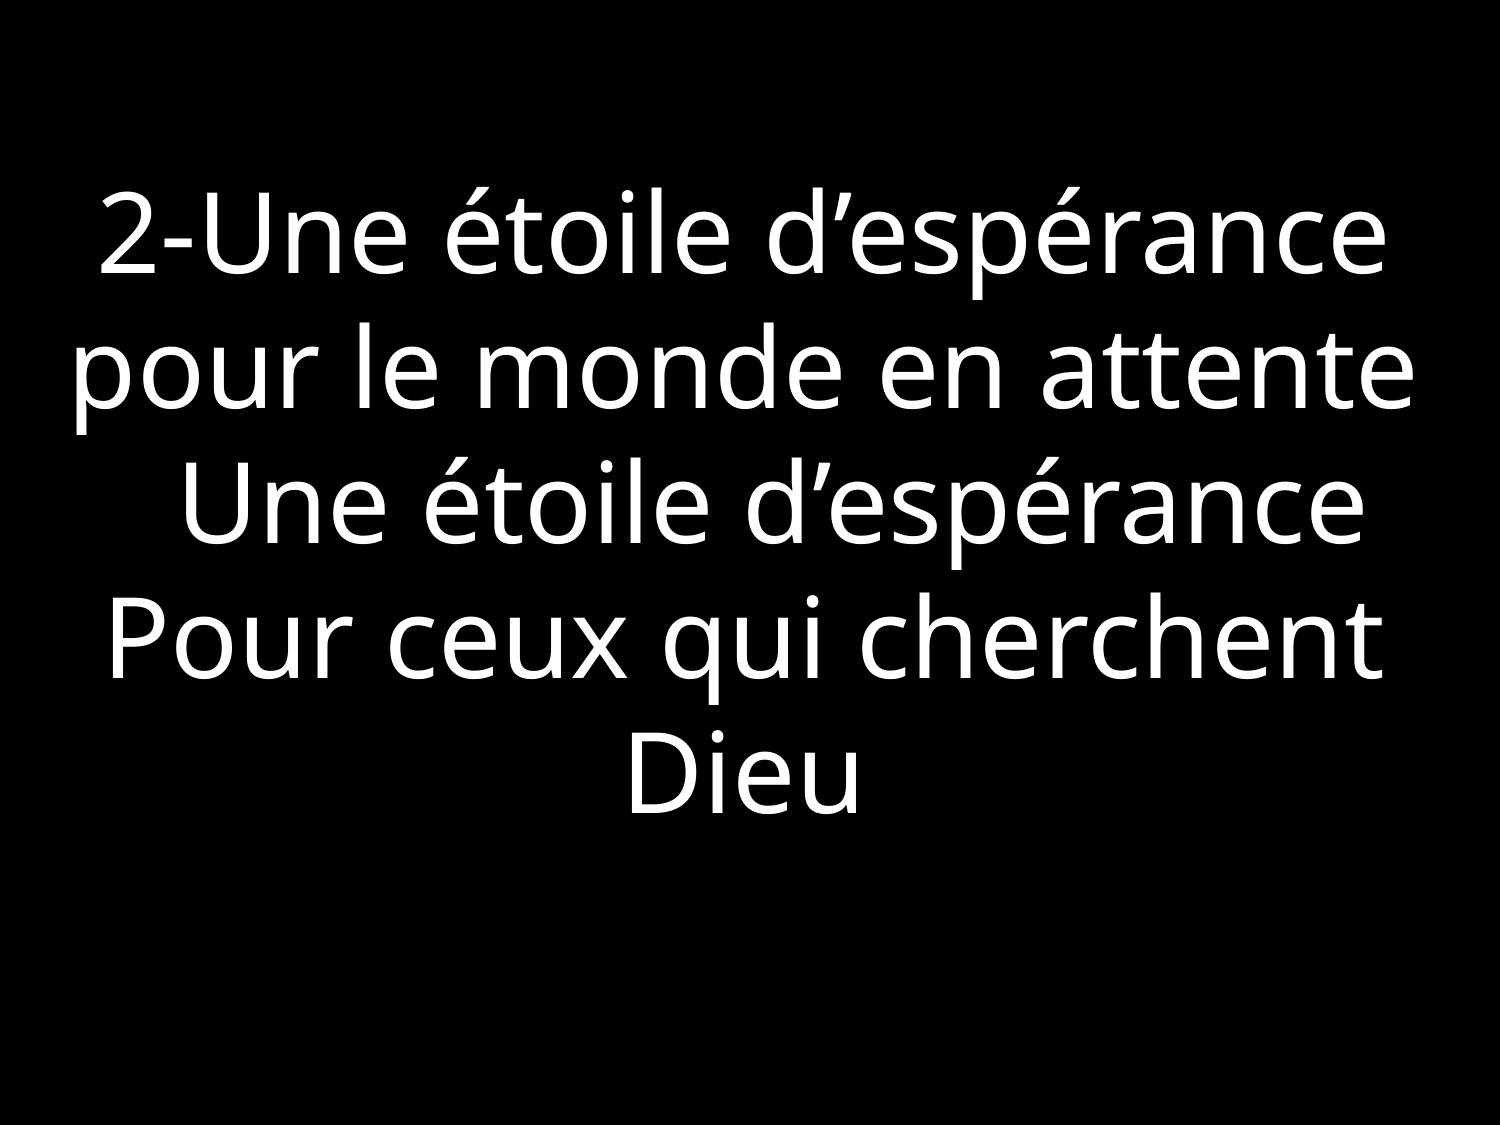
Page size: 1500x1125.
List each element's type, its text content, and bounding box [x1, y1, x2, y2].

list 2-Une étoile d’espérance pour le monde en attente Une étoile d’espérance Pour ceux qui cherchent Dieu [47, 153, 1441, 918]
